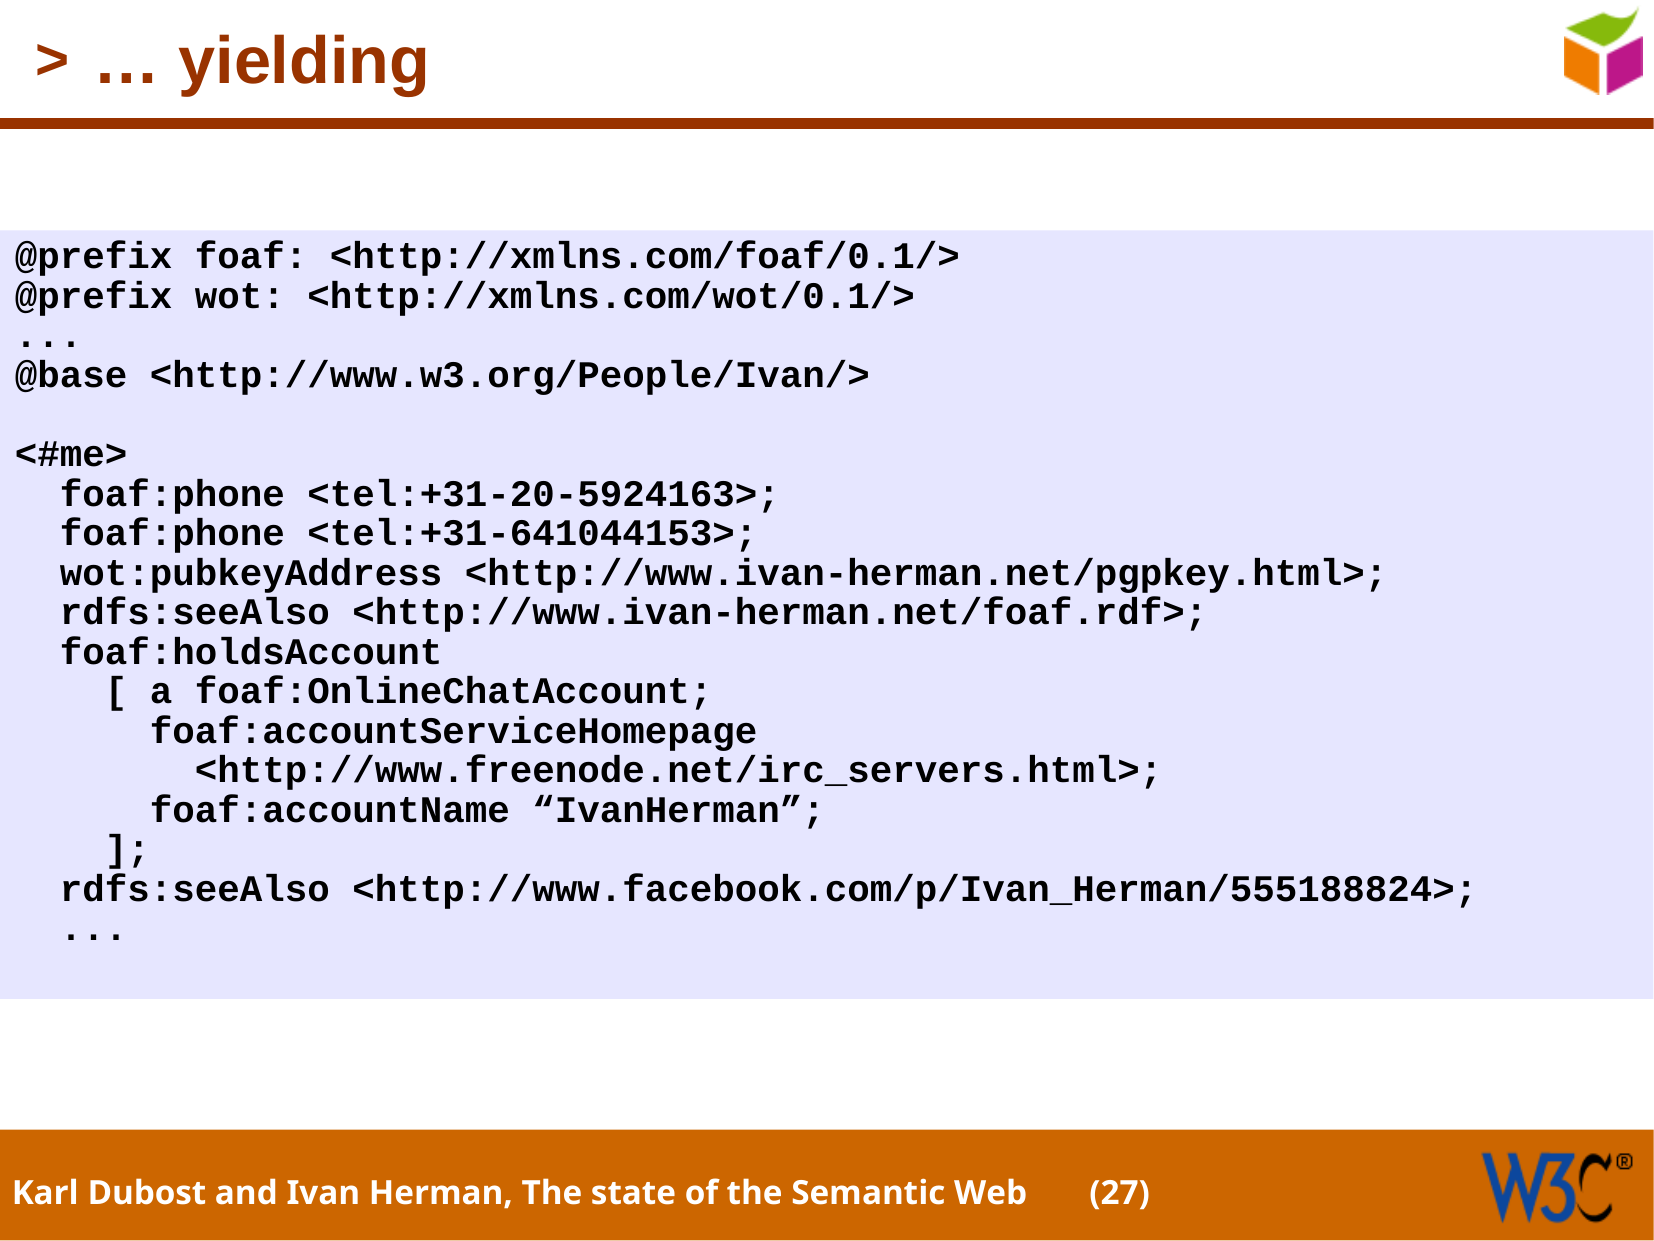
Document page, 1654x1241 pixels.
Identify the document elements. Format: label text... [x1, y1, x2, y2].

picture [1477, 1149, 1639, 1228]
picture [1564, 5, 1643, 95]
text_box @prefix foaf: <http://xmlns.com/foaf/0.1/> @prefix wot: <http://xmlns.com/wot/0.1/> ... @base <http://www.w3.org/People/Ivan/> <#me> foaf:phone <tel:+31-20-5924163>; foaf:phone <tel:+31-641044153>; wot:pubkeyAddress <http://www.ivan-herman.net/pgpkey.html>; rdfs:seeAlso <http://www.ivan-herman.net/foaf.rdf>; foaf:holdsAccount [ a foaf:OnlineChatAccount; foaf:accountServiceHomepage <http://www.freenode.net/irc_servers.html>; foaf:accountName “IvanHerman”; ]; rdfs:seeAlso <http://www.facebook.com/p/Ivan_Herman/555188824>; ... [0, 230, 1654, 999]
title … yielding [93, 7, 1493, 111]
